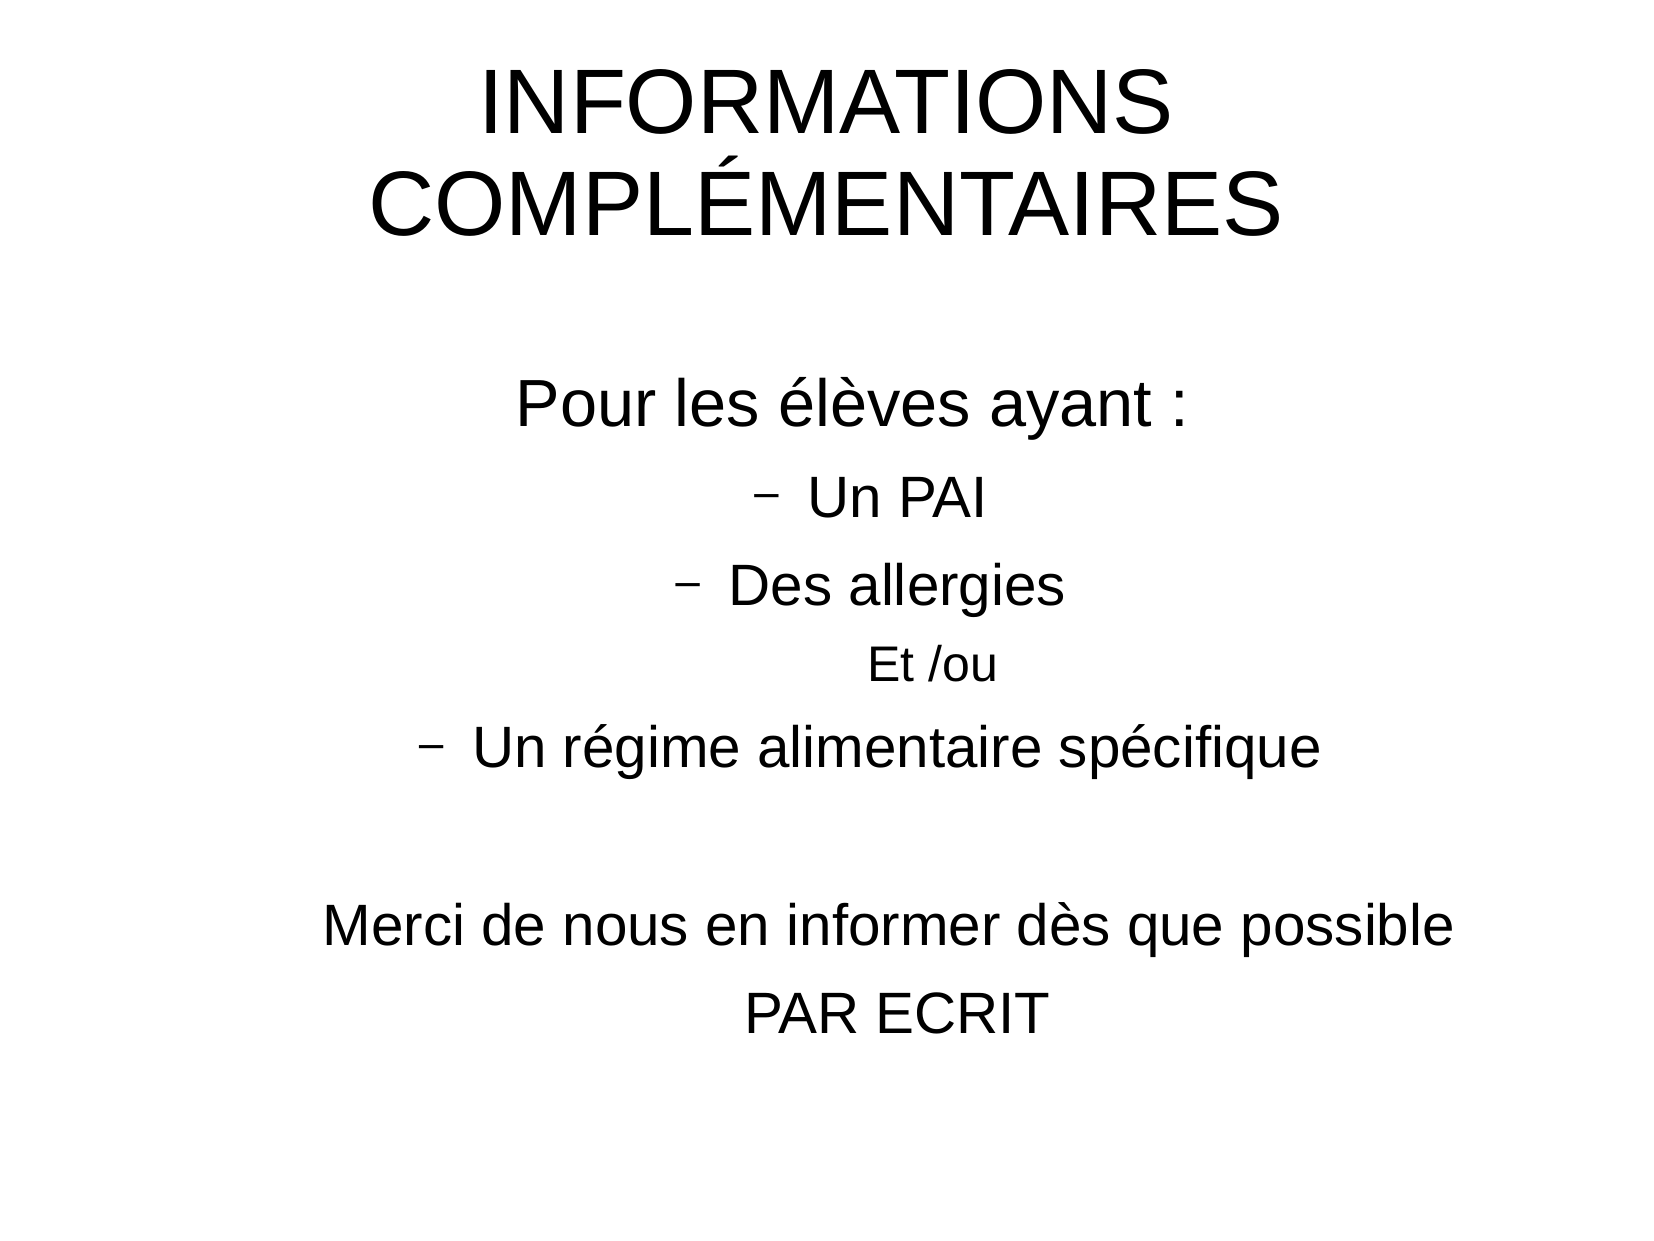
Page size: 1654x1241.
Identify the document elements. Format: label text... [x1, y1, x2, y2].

list Pour les élèves ayant : Un PAI Des allergies Et /ou Un régime alimentaire spécifique Merci de nous en informer dès que possible PAR ECRIT [82, 366, 1571, 1158]
title INFORMATIONS COMPLÉMENTAIRES [82, 49, 1571, 257]
